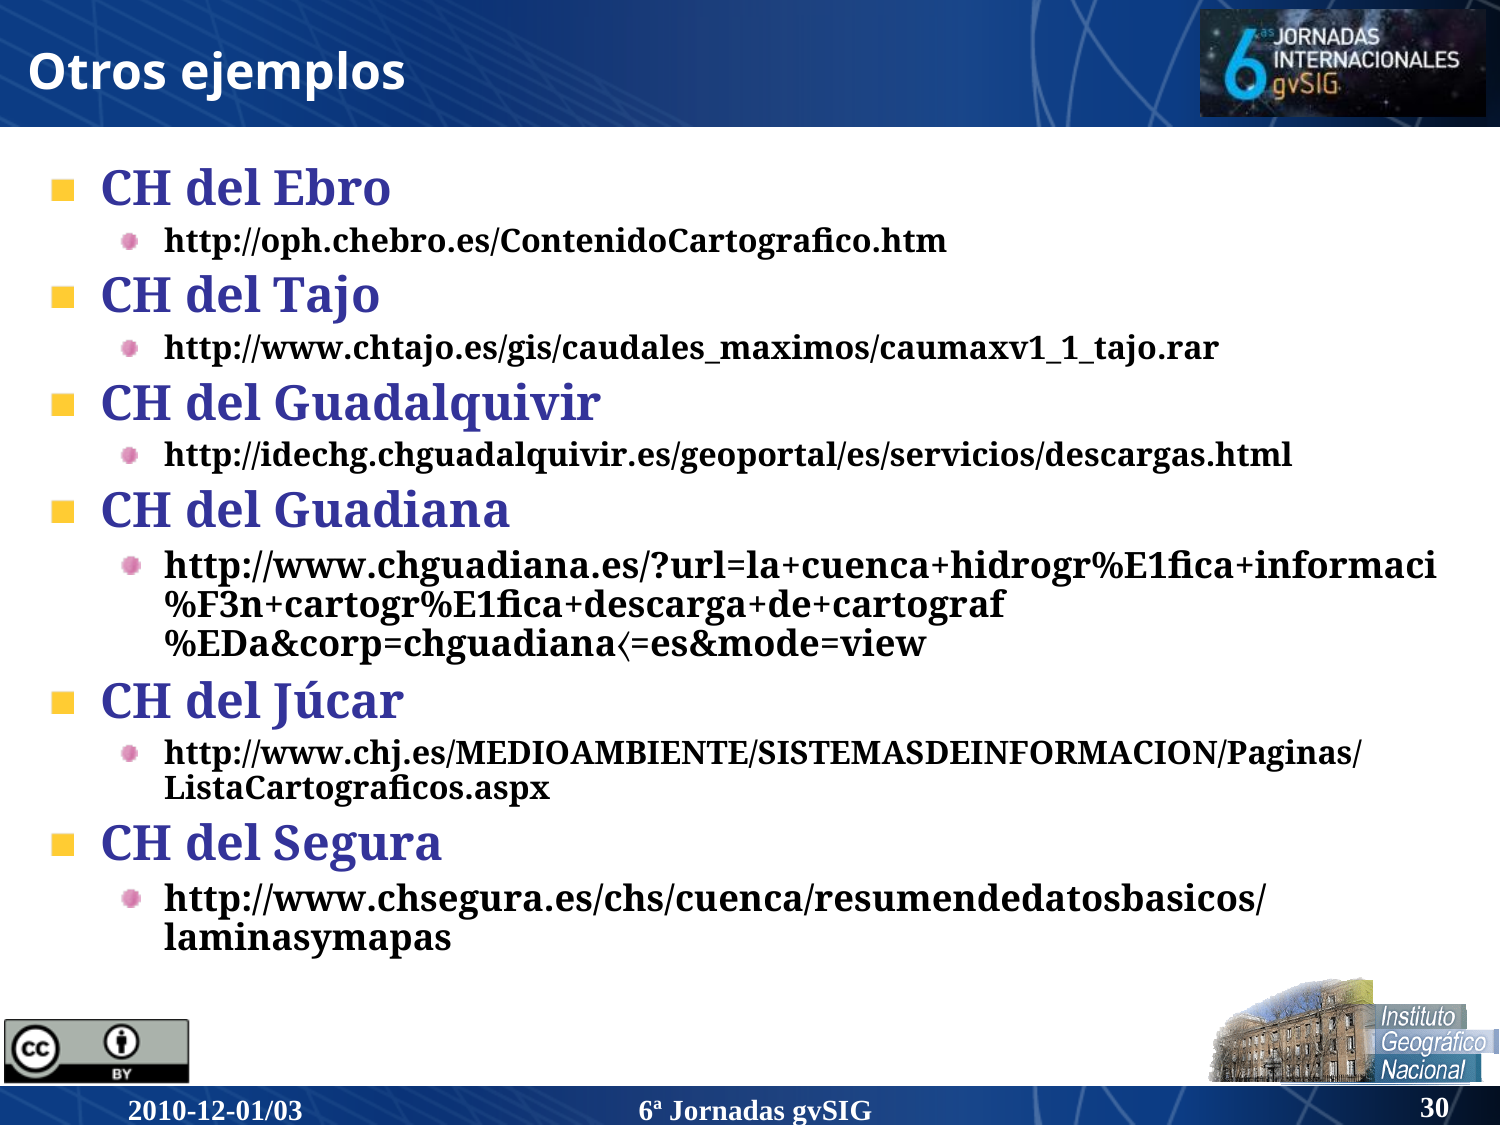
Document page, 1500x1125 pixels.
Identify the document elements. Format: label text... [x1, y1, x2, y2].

picture [0, 968, 1500, 1125]
title Otros ejemplos [0, 31, 1276, 107]
picture [0, 0, 1500, 127]
list CH del Ebro http://oph.chebro.es/ContenidoCartografico.htm CH del Tajo http://www.chtajo.es/gis/caudales_maximos/caumaxv1_1_tajo.rar CH del Guadalquivir http://idechg.chguadalquivir.es/geoportal/es/servicios/descargas.html CH del Guadiana http://www.chguadiana.es/?url=la+cuenca+hidrogr%E1fica+informaci%F3n+cartogr%E1fica+descarga+de+cartograf%EDa&corp=chguadiana〈=es&mode=view CH del Júcar http://www.chj.es/MEDIOAMBIENTE/SISTEMASDEINFORMACION/Paginas/ListaCartograficos.aspx CH del Segura http://www.chsegura.es/chs/cuenca/resumendedatosbasicos/laminasymapas [31, 156, 1465, 973]
